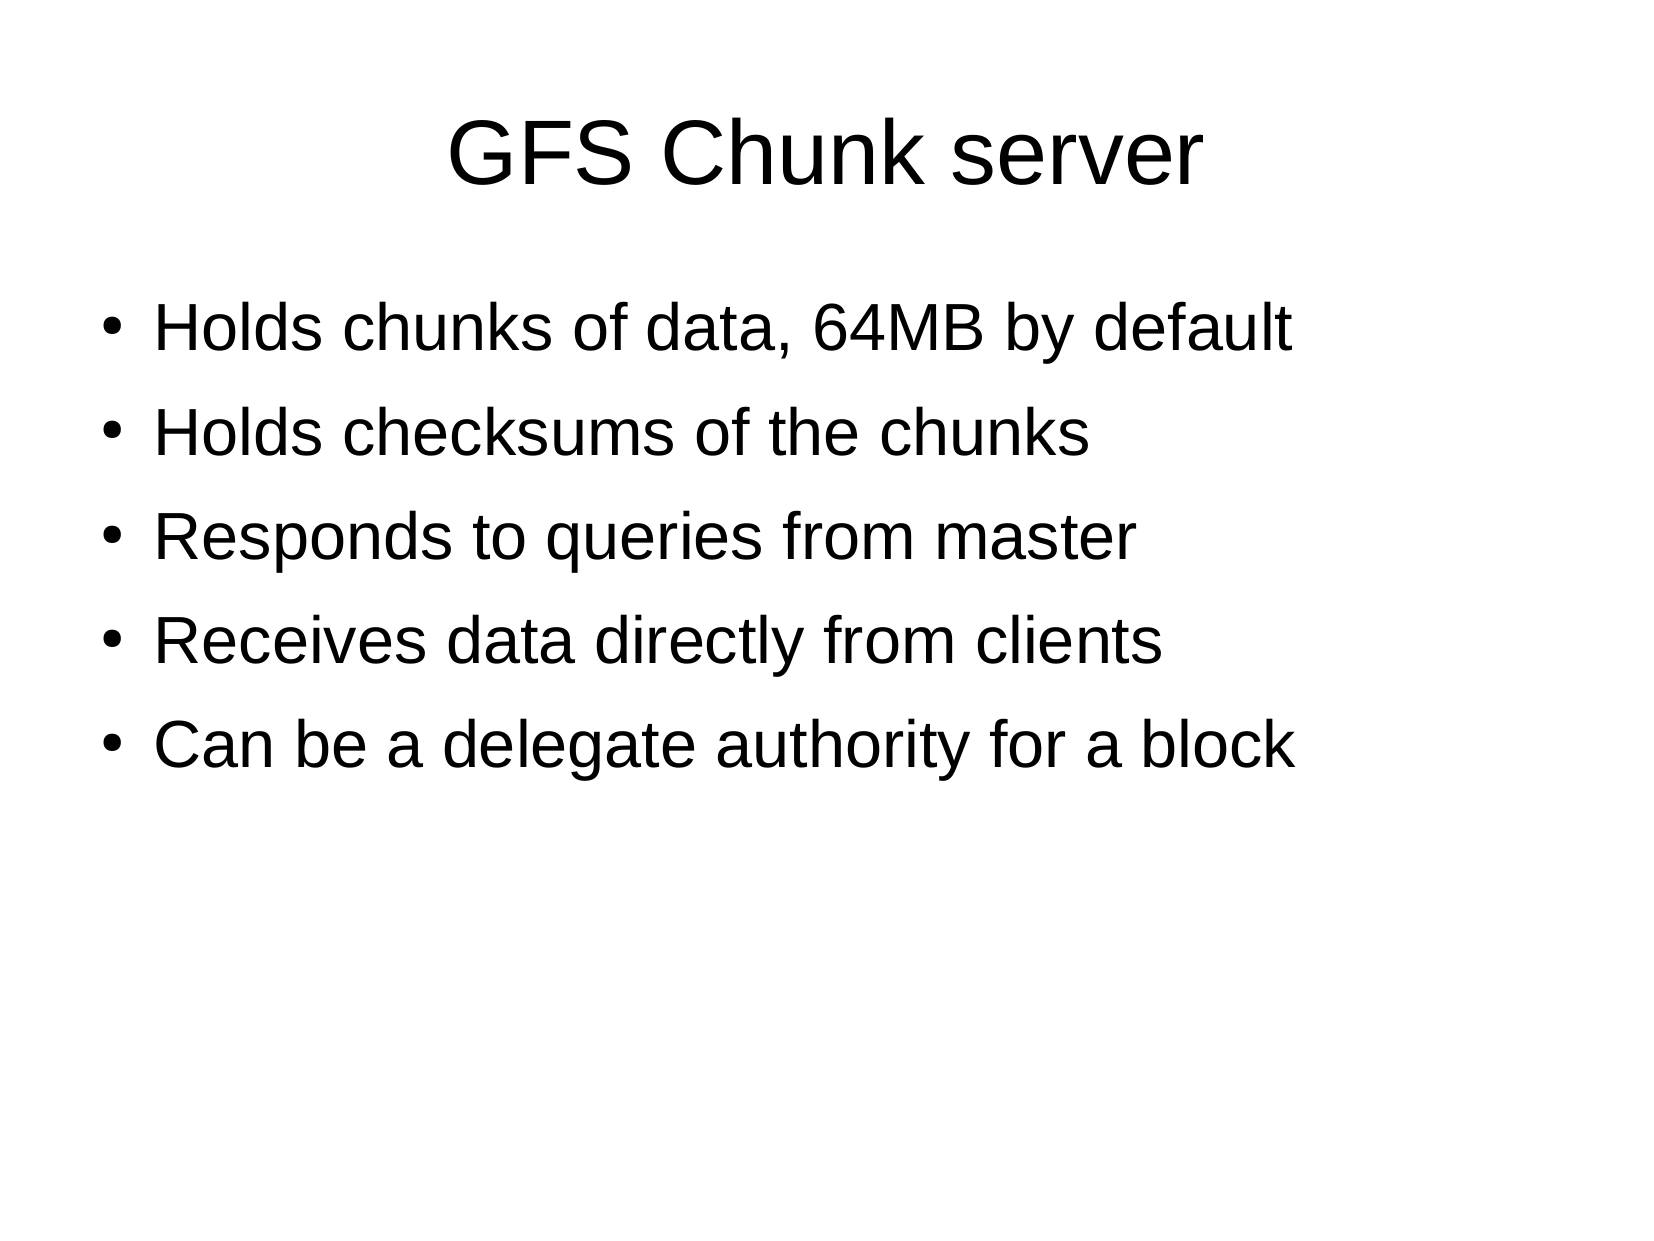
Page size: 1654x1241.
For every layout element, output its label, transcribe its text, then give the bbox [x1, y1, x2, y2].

title GFS Chunk server [82, 49, 1571, 257]
list Holds chunks of data, 64MB by default Holds checksums of the chunks Responds to queries from master Receives data directly from clients Can be a delegate authority for a block [82, 290, 1538, 1010]
